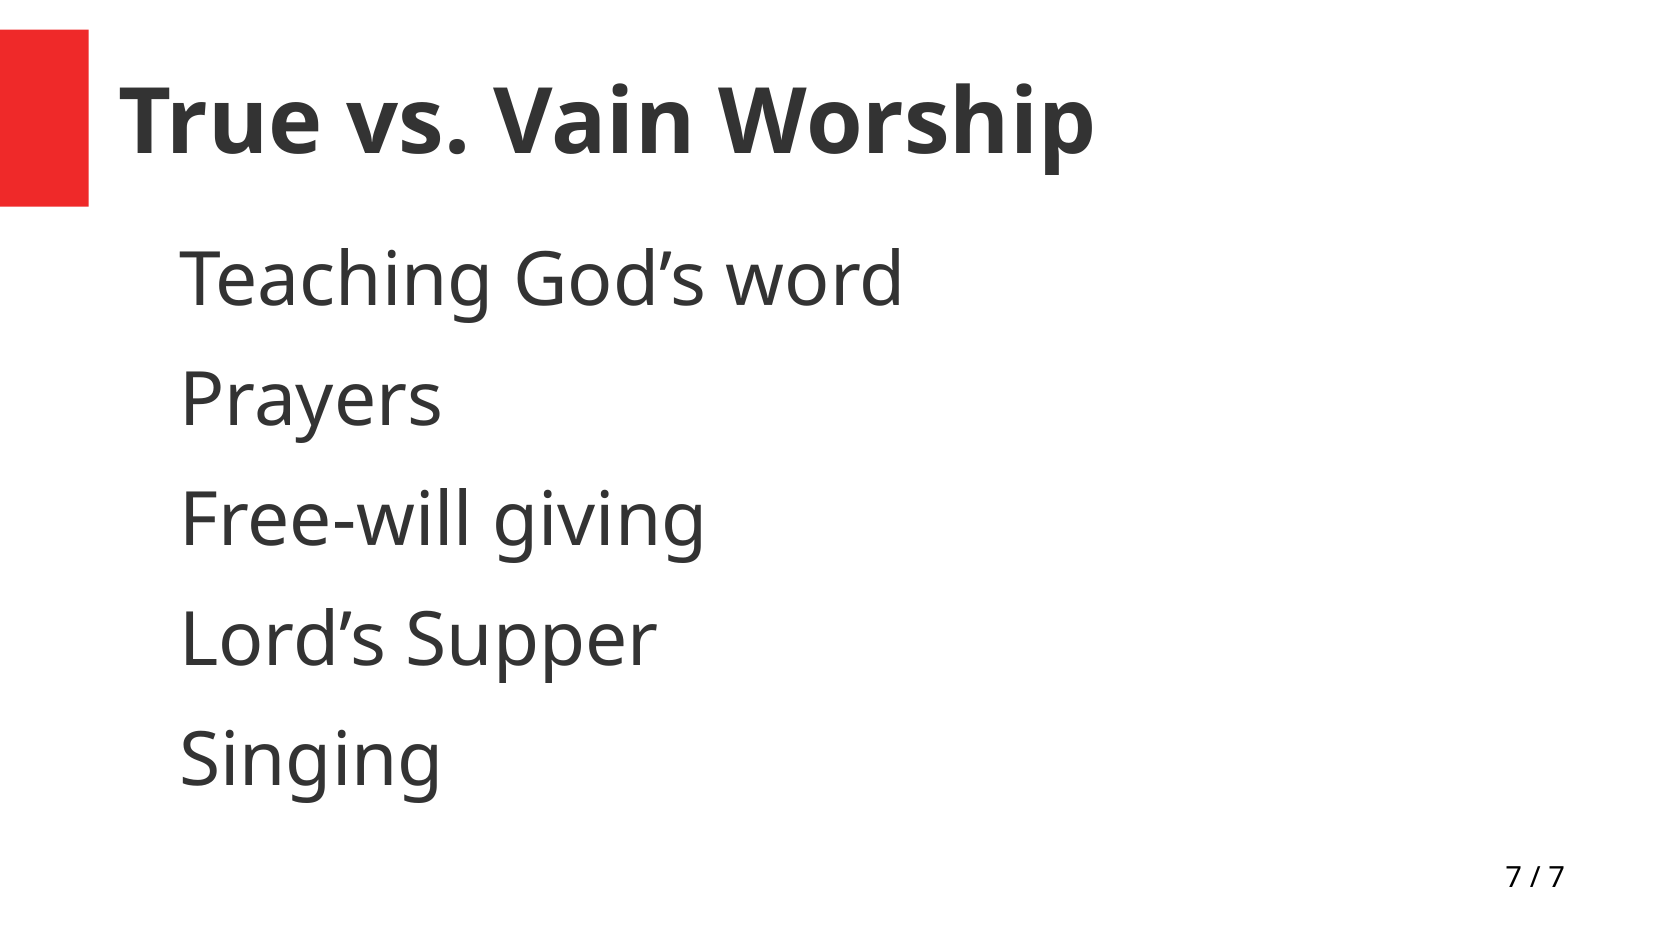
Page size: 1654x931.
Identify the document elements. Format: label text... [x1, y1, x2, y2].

title True vs. Vain Worship [118, 29, 1595, 207]
list Teaching God’s word Prayers Free-will giving Lord’s Supper Singing [37, 225, 1613, 901]
